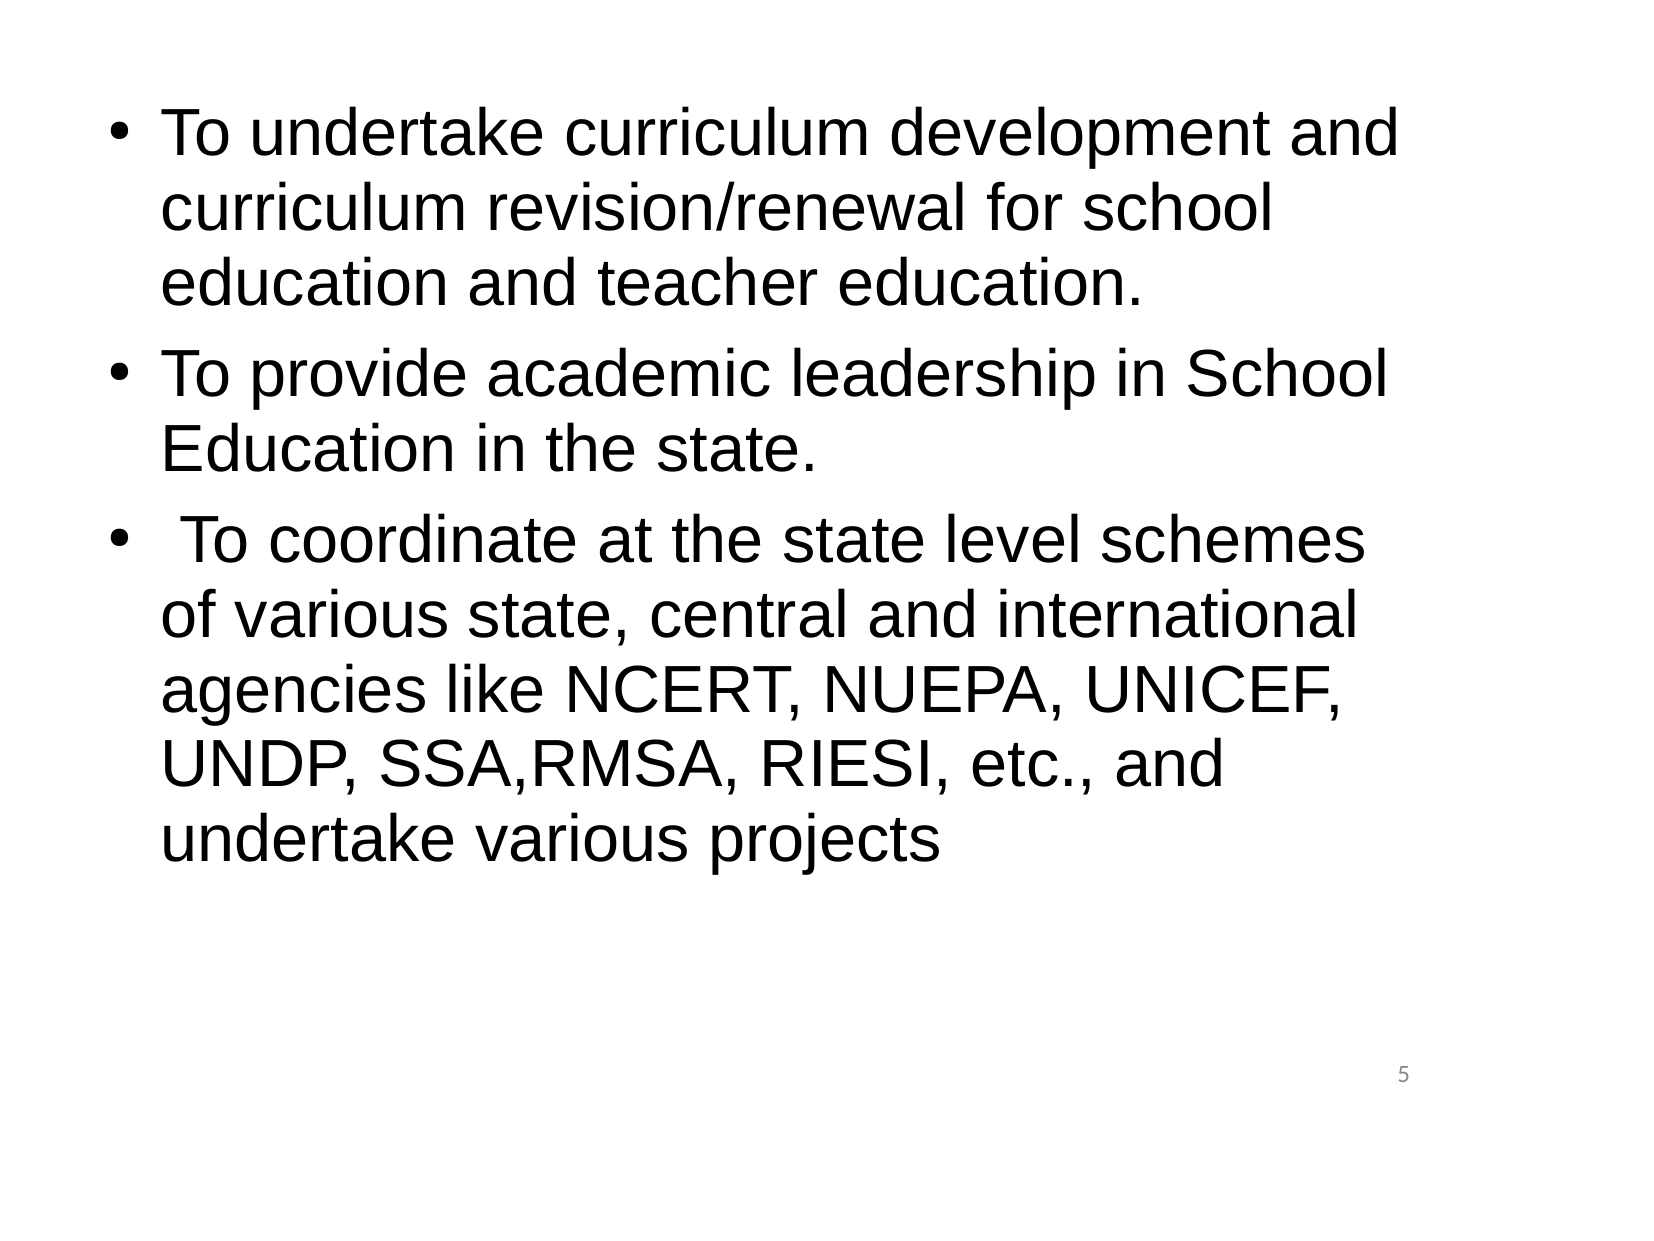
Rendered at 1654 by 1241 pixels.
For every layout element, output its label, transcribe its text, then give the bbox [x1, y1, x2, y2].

text_box <number> [1074, 1042, 1426, 1103]
list To undertake curriculum development and curriculum revision/renewal for school education and teacher education. To provide academic leadership in School Education in the state. To coordinate at the state level schemes of various state, central and international agencies like NCERT, NUEPA, UNICEF, UNDP, SSA,RMSA, RIESI, etc., and undertake various projects [75, 87, 1426, 1241]
